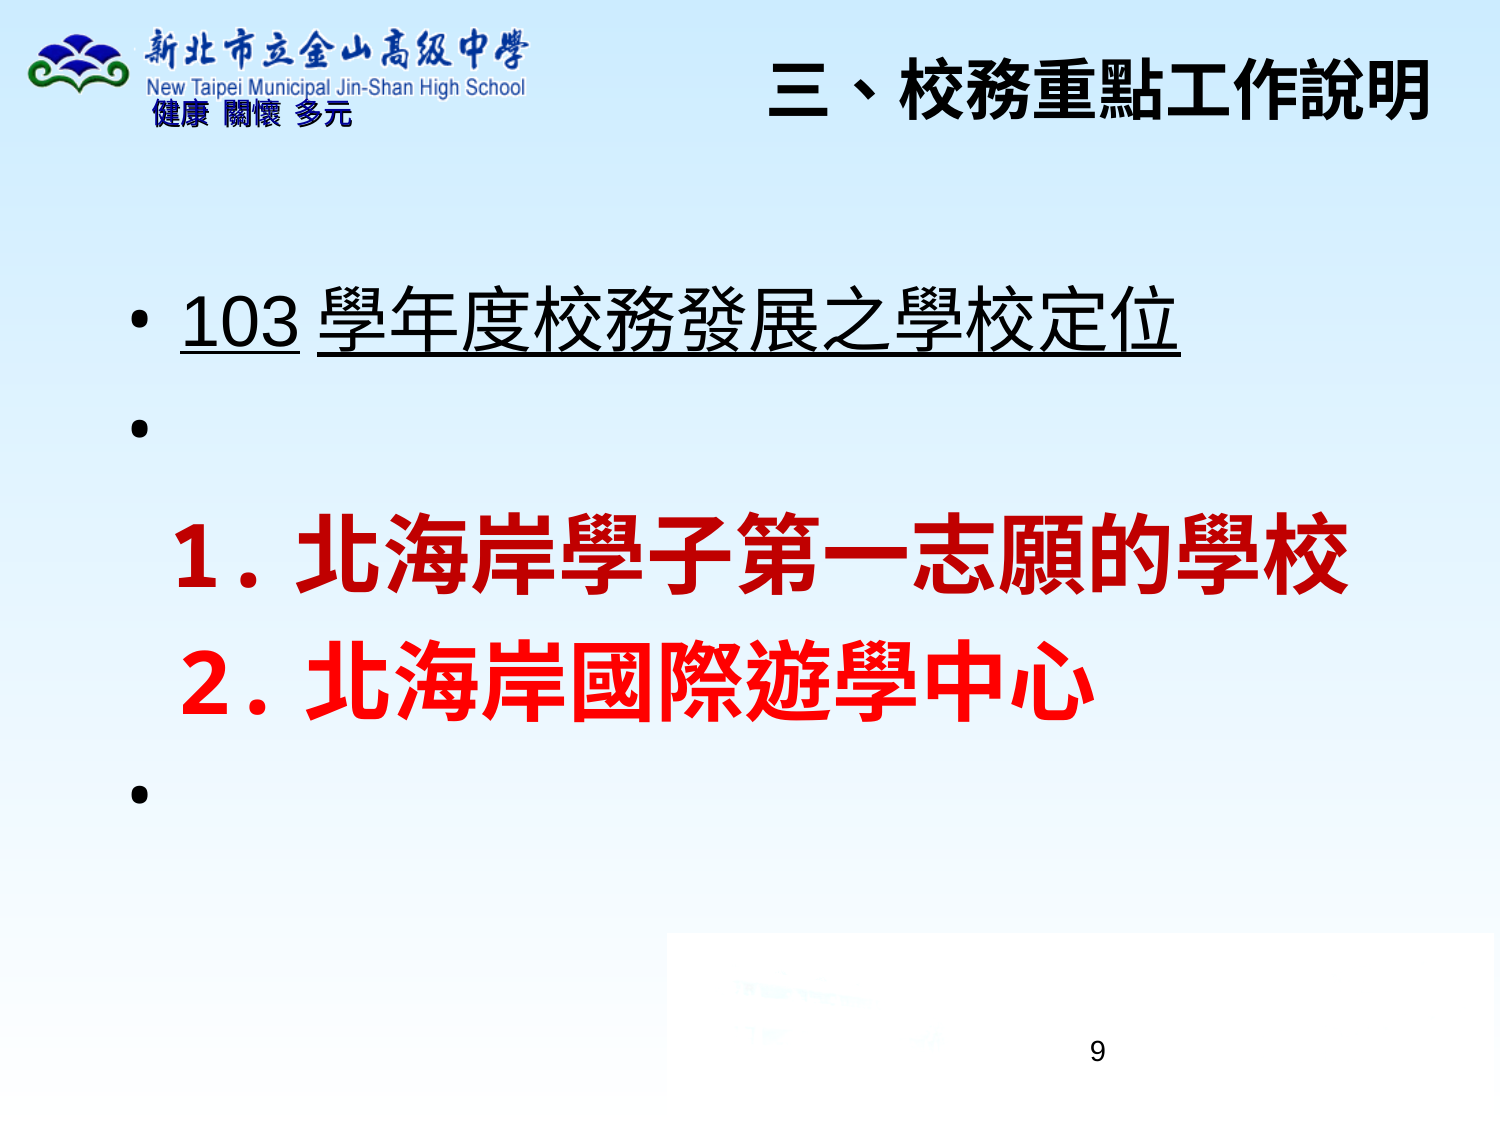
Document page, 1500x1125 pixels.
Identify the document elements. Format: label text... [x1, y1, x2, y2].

text_box 三、校務重點工作說明 [750, 40, 1448, 135]
list 103學年度校務發展之學校定位 1.北海岸學子第一志願的學校 2.北海岸國際遊學中心 [111, 267, 1389, 851]
text_box [1074, 1024, 1426, 1103]
